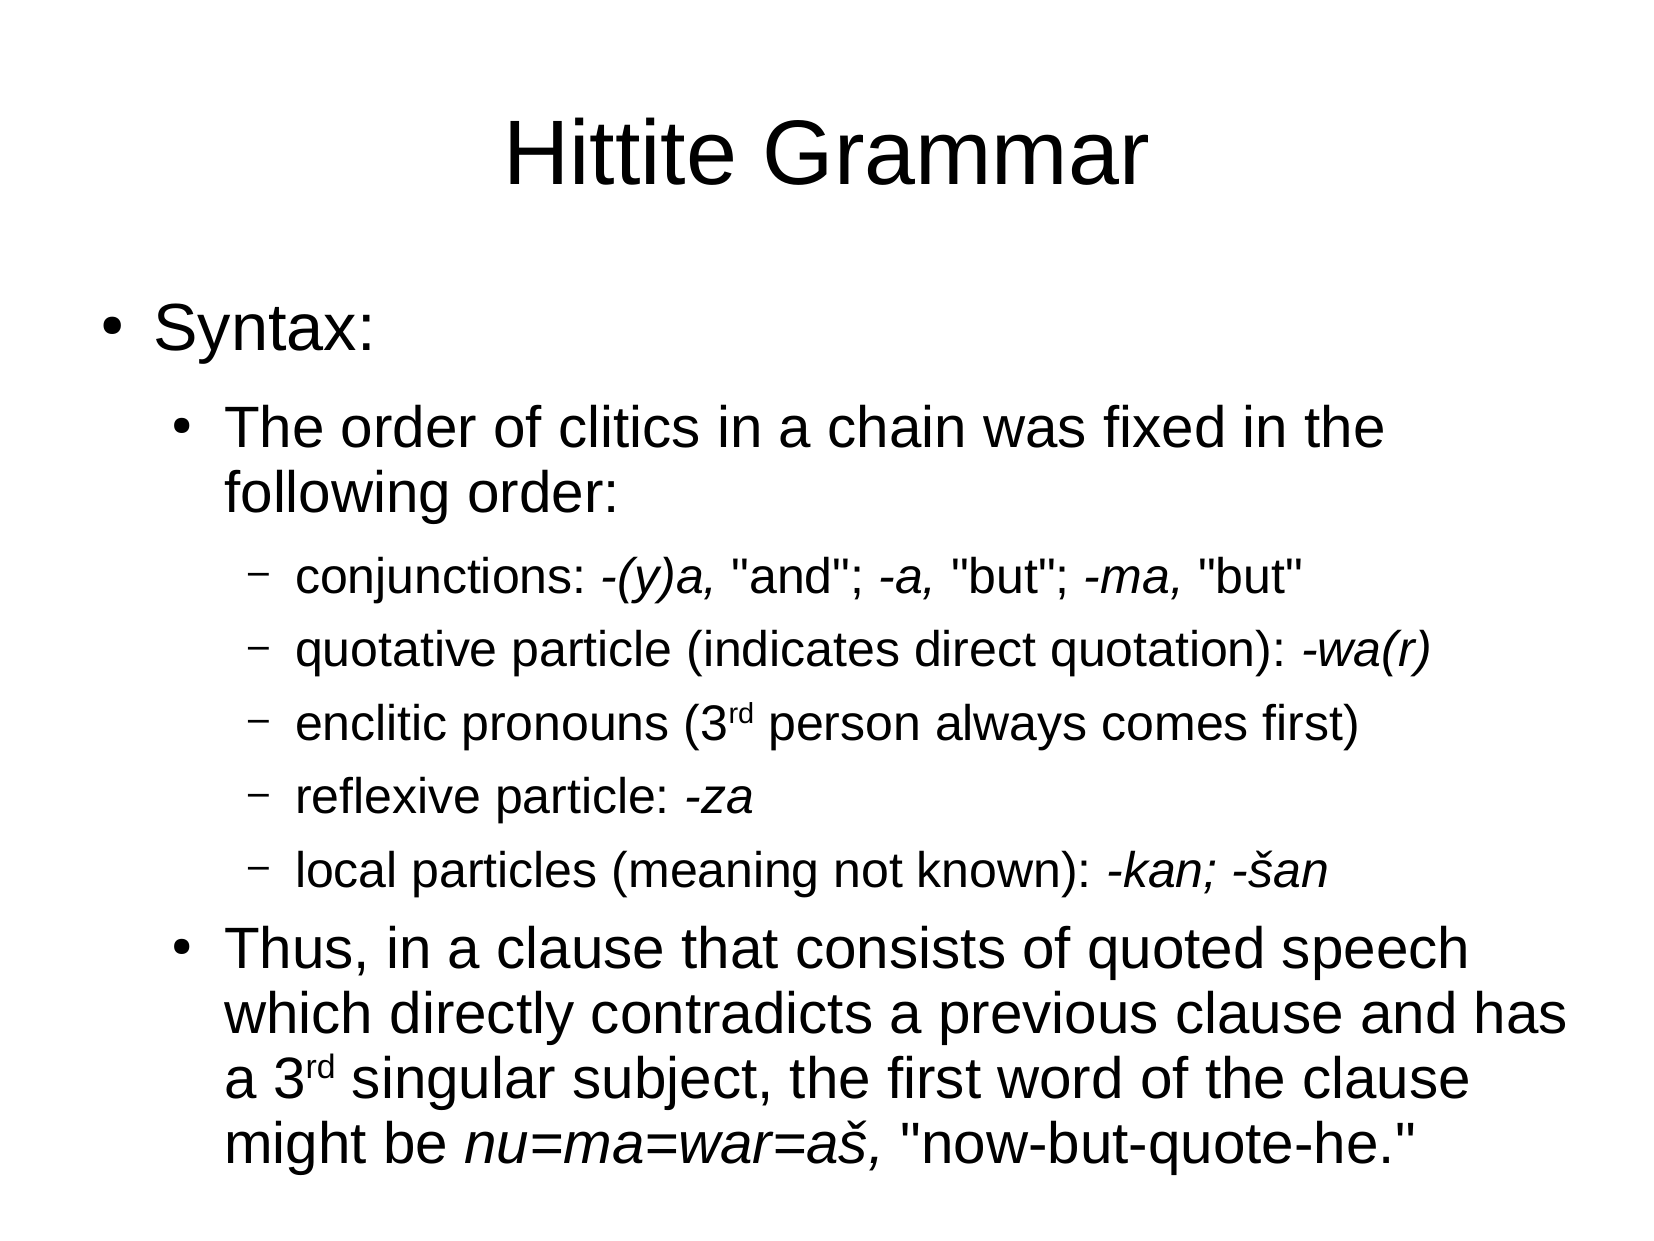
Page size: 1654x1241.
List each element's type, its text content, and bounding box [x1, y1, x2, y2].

list Syntax: The order of clitics in a chain was fixed in the following order: conjunctions: -(y)a, "and"; -a, "but"; -ma, "but" quotative particle (indicates direct quotation): -wa(r) enclitic pronouns (3rd person always comes first) reflexive particle: -za local particles (meaning not known): -kan; -šan Thus, in a clause that consists of quoted speech which directly contradicts a previous clause and has a 3rd singular subject, the first word of the clause might be nu=ma=war=aš, "now-but-quote-he." [82, 290, 1571, 1179]
title Hittite Grammar [82, 49, 1571, 257]
